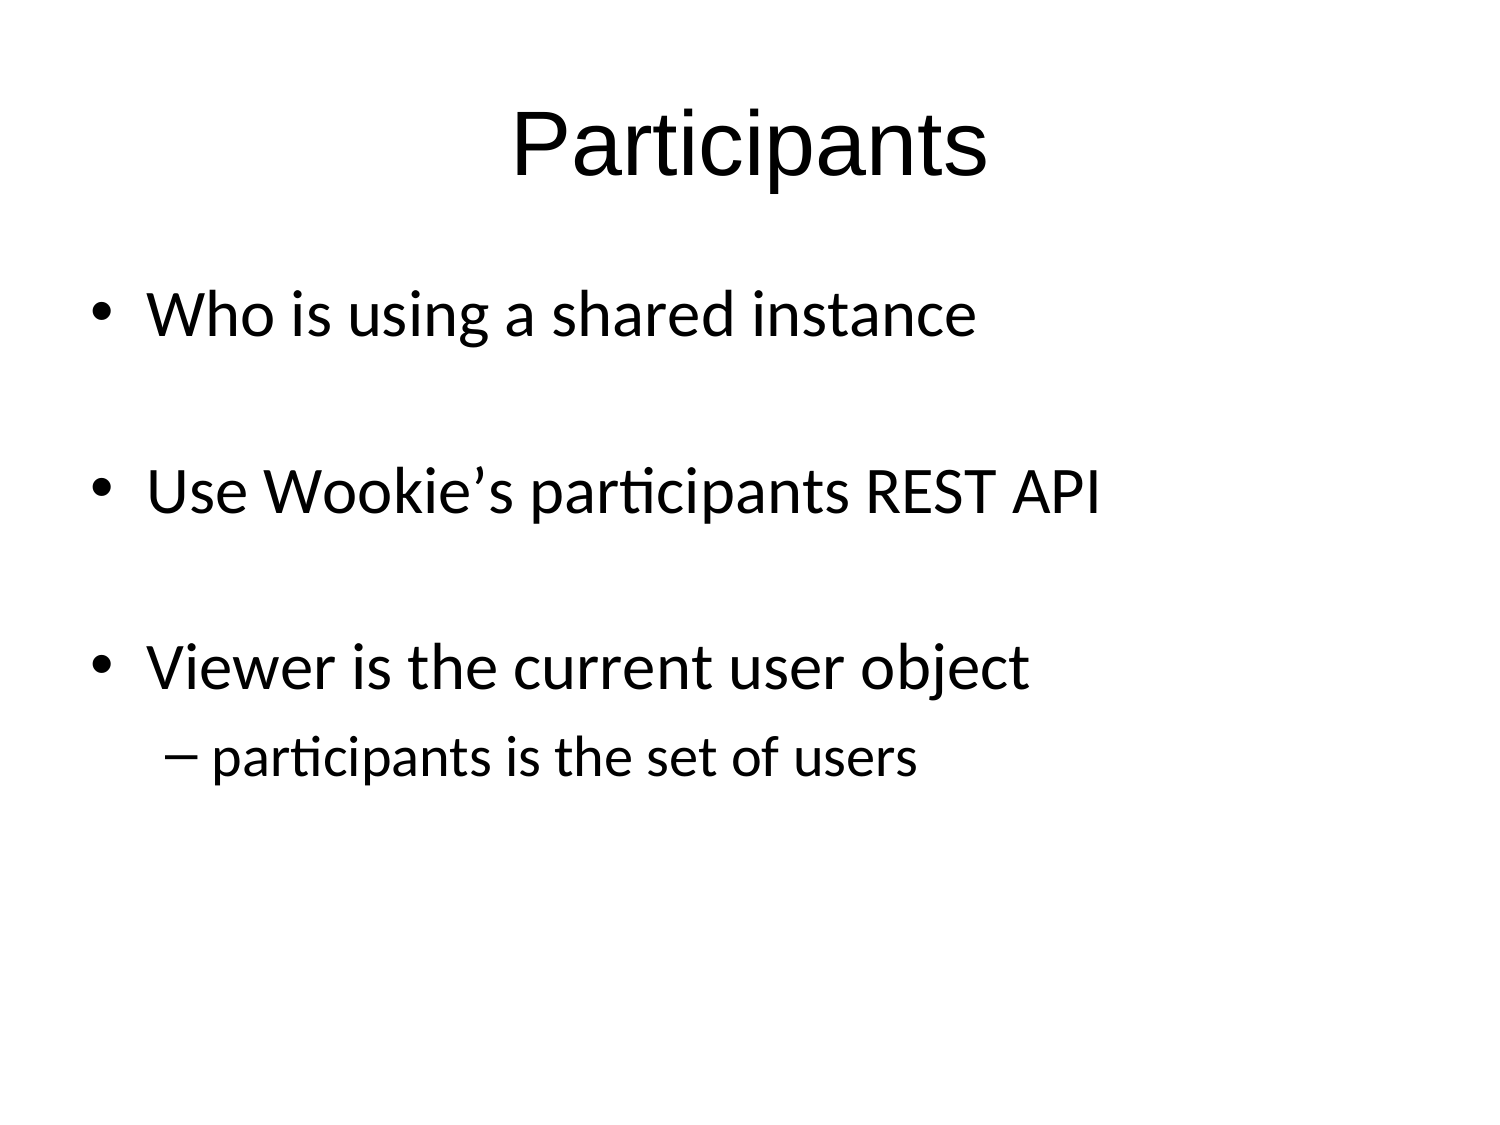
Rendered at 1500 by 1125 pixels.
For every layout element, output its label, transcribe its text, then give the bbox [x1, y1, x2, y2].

title Participants [75, 45, 1426, 233]
list Who is using a shared instance Use Wookie’s participants REST API Viewer is the current user object participants is the set of users [75, 262, 1426, 1006]
